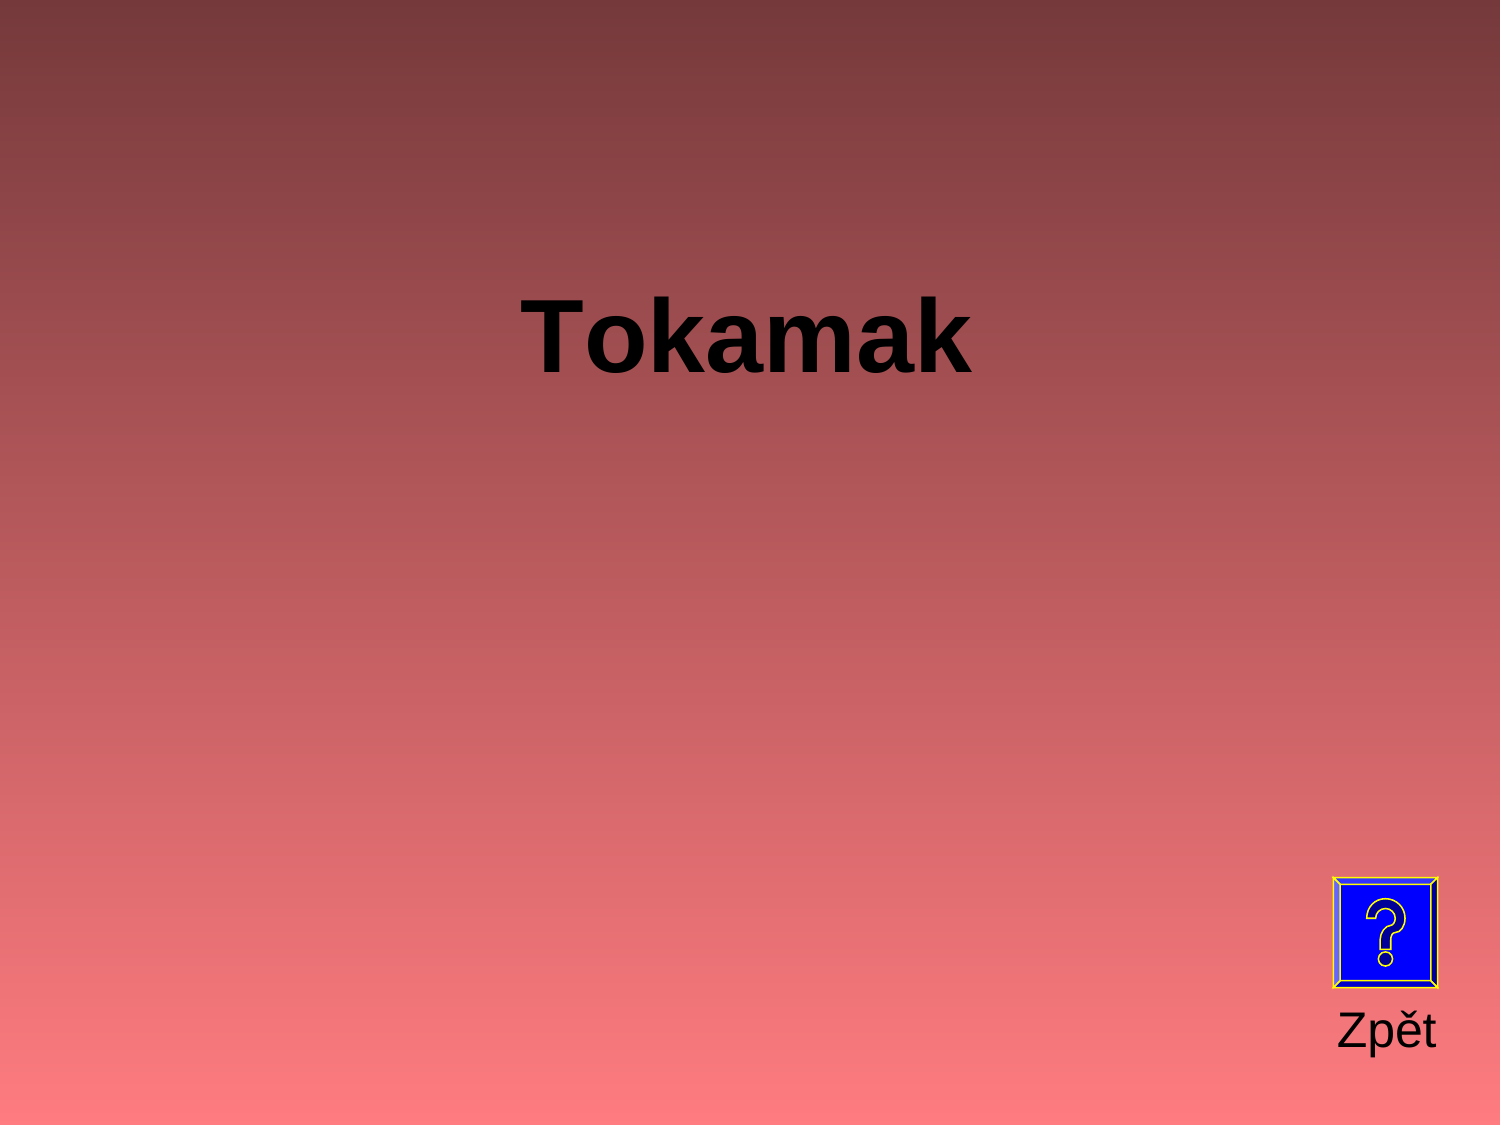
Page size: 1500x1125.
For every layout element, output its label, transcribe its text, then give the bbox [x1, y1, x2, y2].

text_box [1334, 877, 1438, 988]
text_box Tokamak [55, 261, 1438, 402]
text_box Zpět [1274, 990, 1500, 1066]
